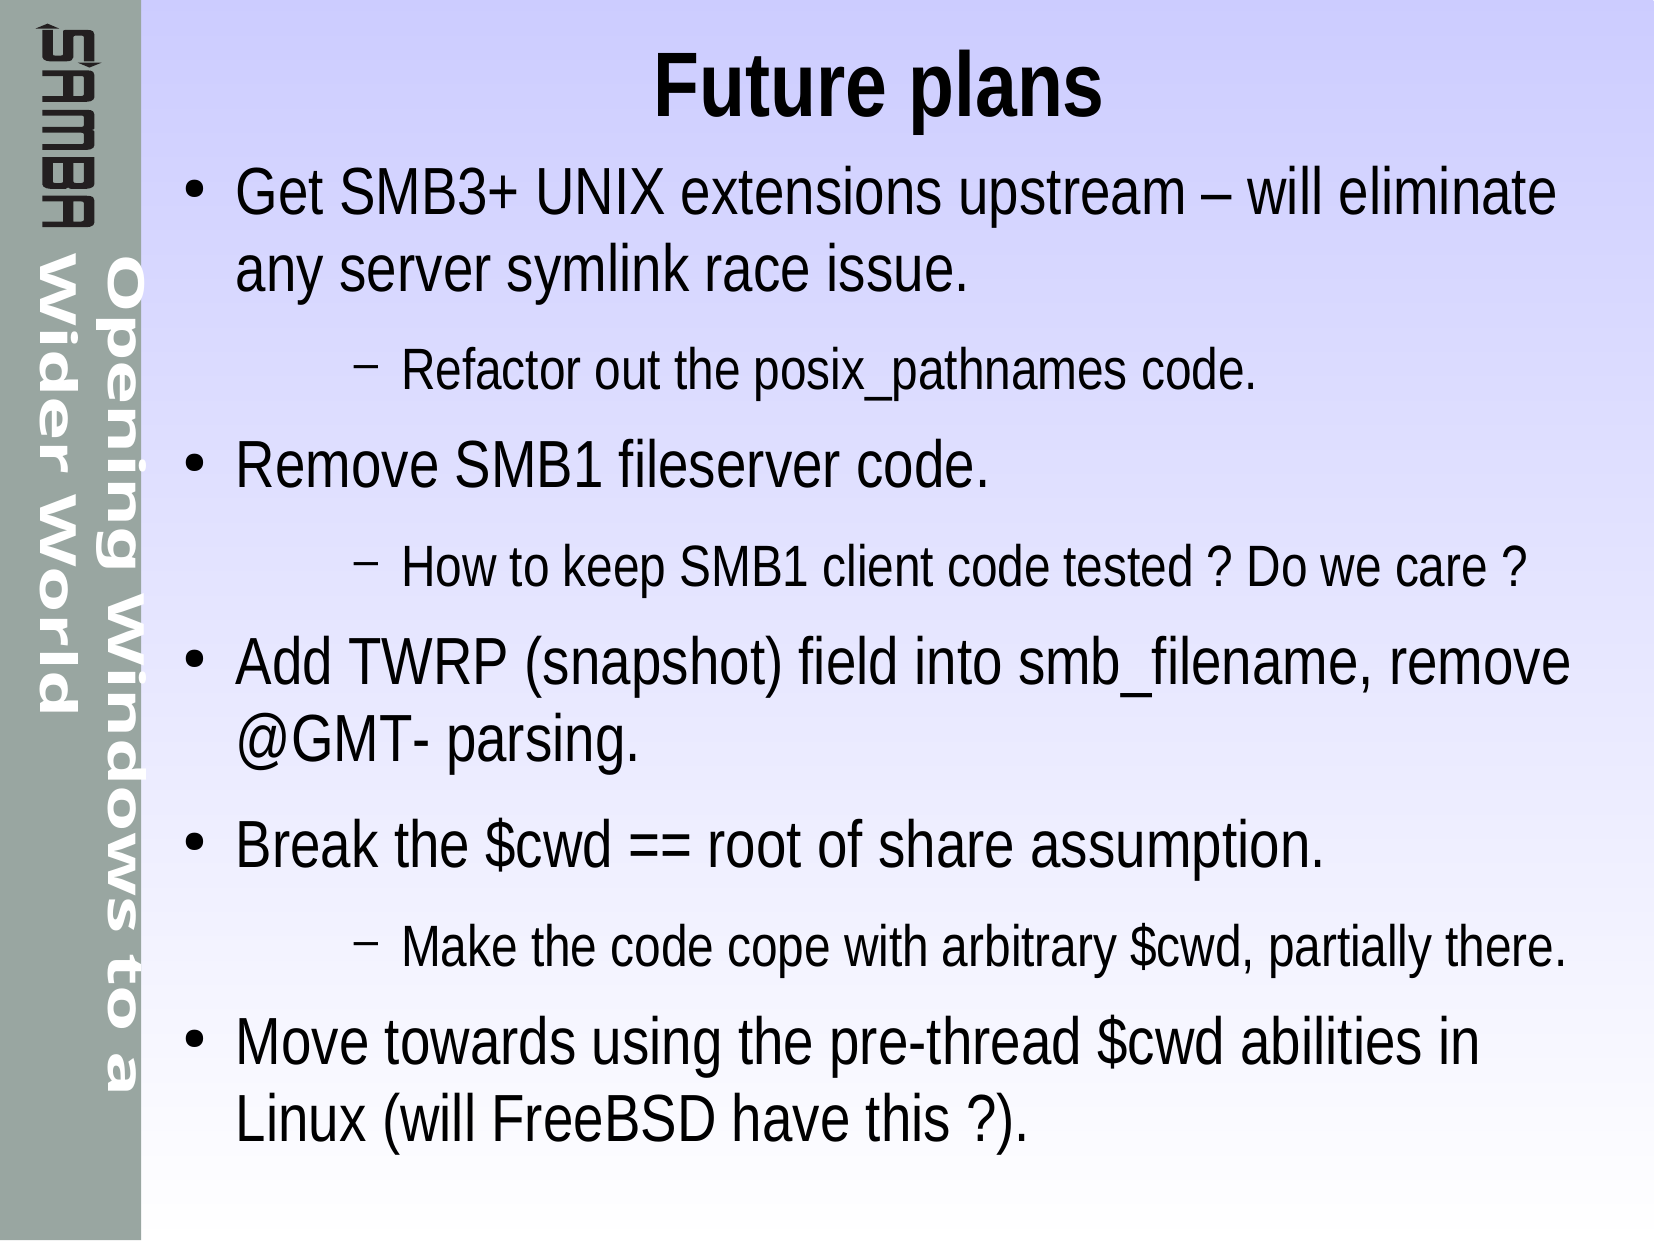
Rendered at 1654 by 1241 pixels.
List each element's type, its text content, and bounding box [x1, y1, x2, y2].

title Future plans [173, 30, 1586, 137]
list Get SMB3+ UNIX extensions upstream – will eliminate any server symlink race issue. Refactor out the posix_pathnames code. Remove SMB1 fileserver code. How to keep SMB1 client code tested ? Do we care ? Add TWRP (snapshot) field into smb_filename, remove @GMT- parsing. Break the $cwd == root of share assumption. Make the code cope with arbitrary $cwd, partially there. Move towards using the pre-thread $cwd abilities in Linux (will FreeBSD have this ?). [165, 152, 1578, 1241]
